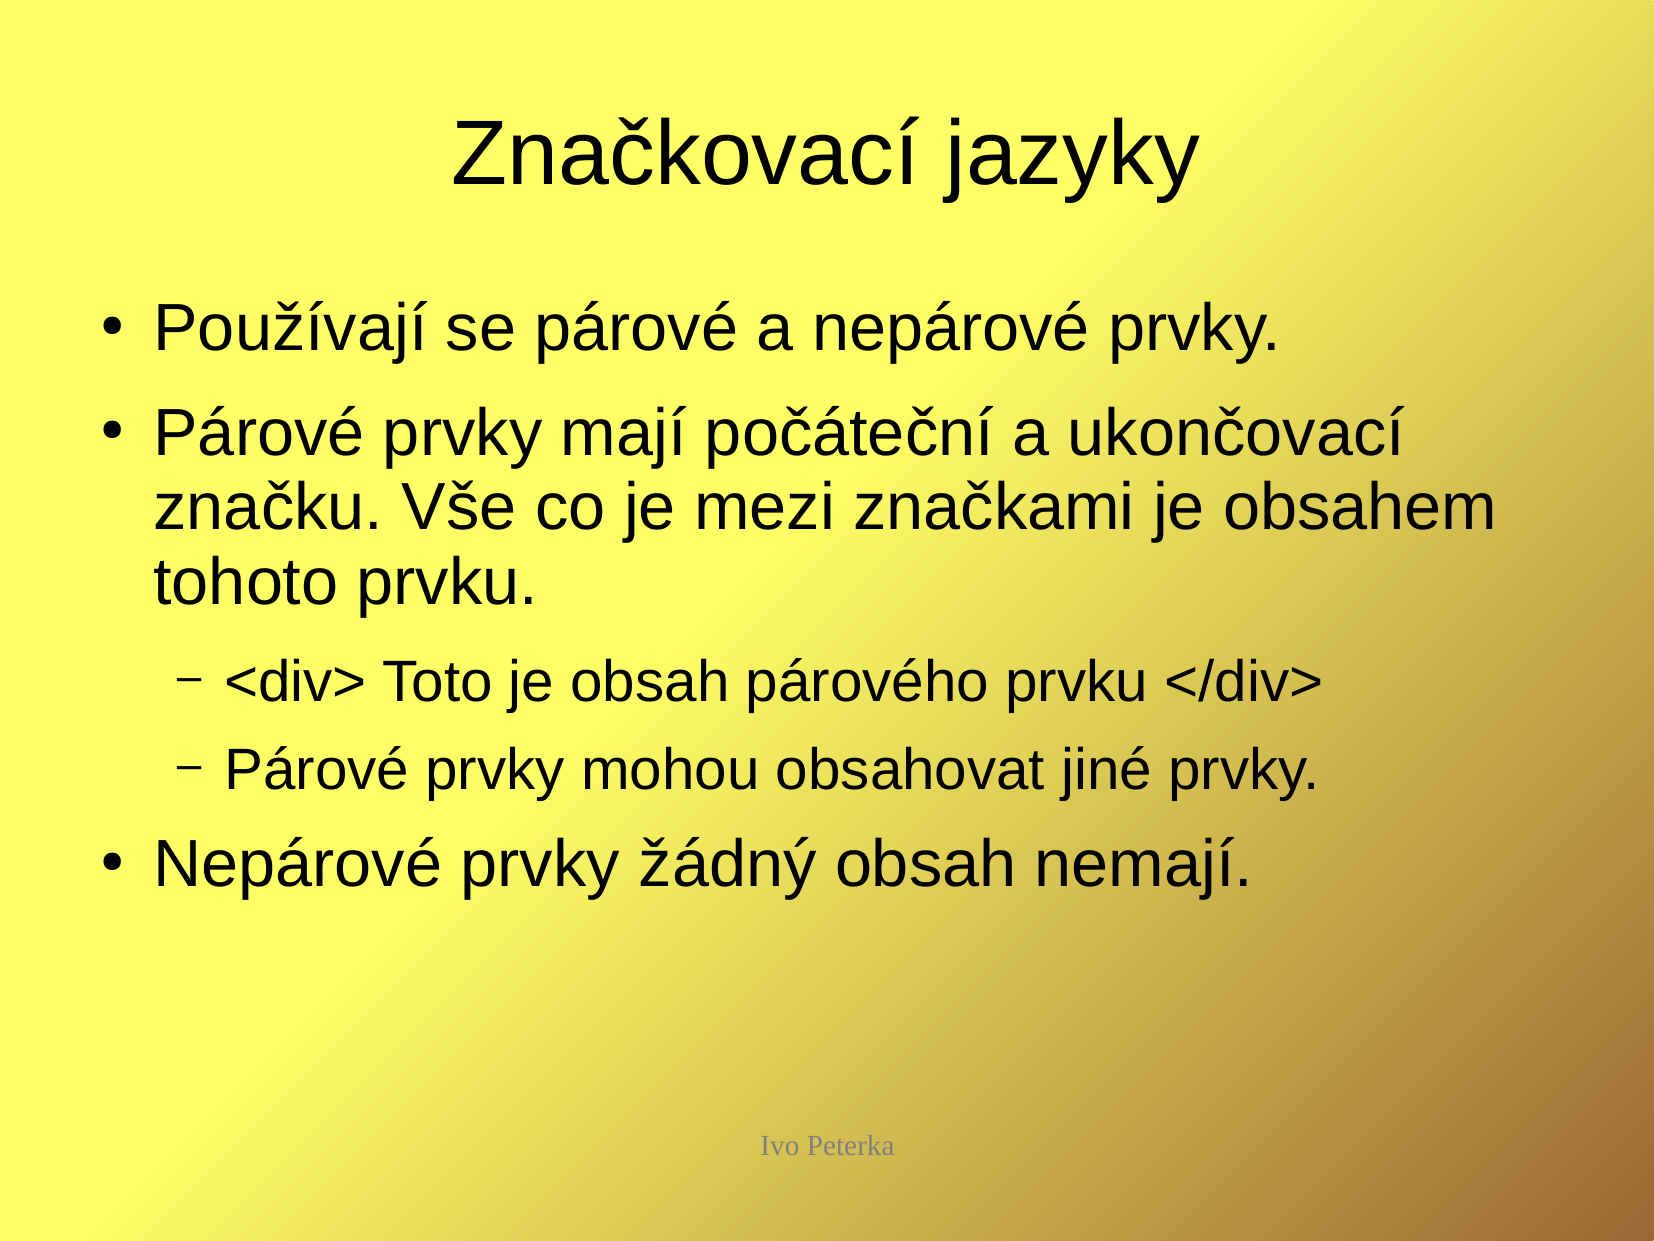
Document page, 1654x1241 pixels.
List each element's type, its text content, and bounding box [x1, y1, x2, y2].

list Používají se párové a nepárové prvky. Párové prvky mají počáteční a ukončovací značku. Vše co je mezi značkami je obsahem tohoto prvku. <div> Toto je obsah párového prvku </div> Párové prvky mohou obsahovat jiné prvky. Nepárové prvky žádný obsah nemají. [82, 290, 1571, 1094]
title Značkovací jazyky [82, 49, 1571, 257]
